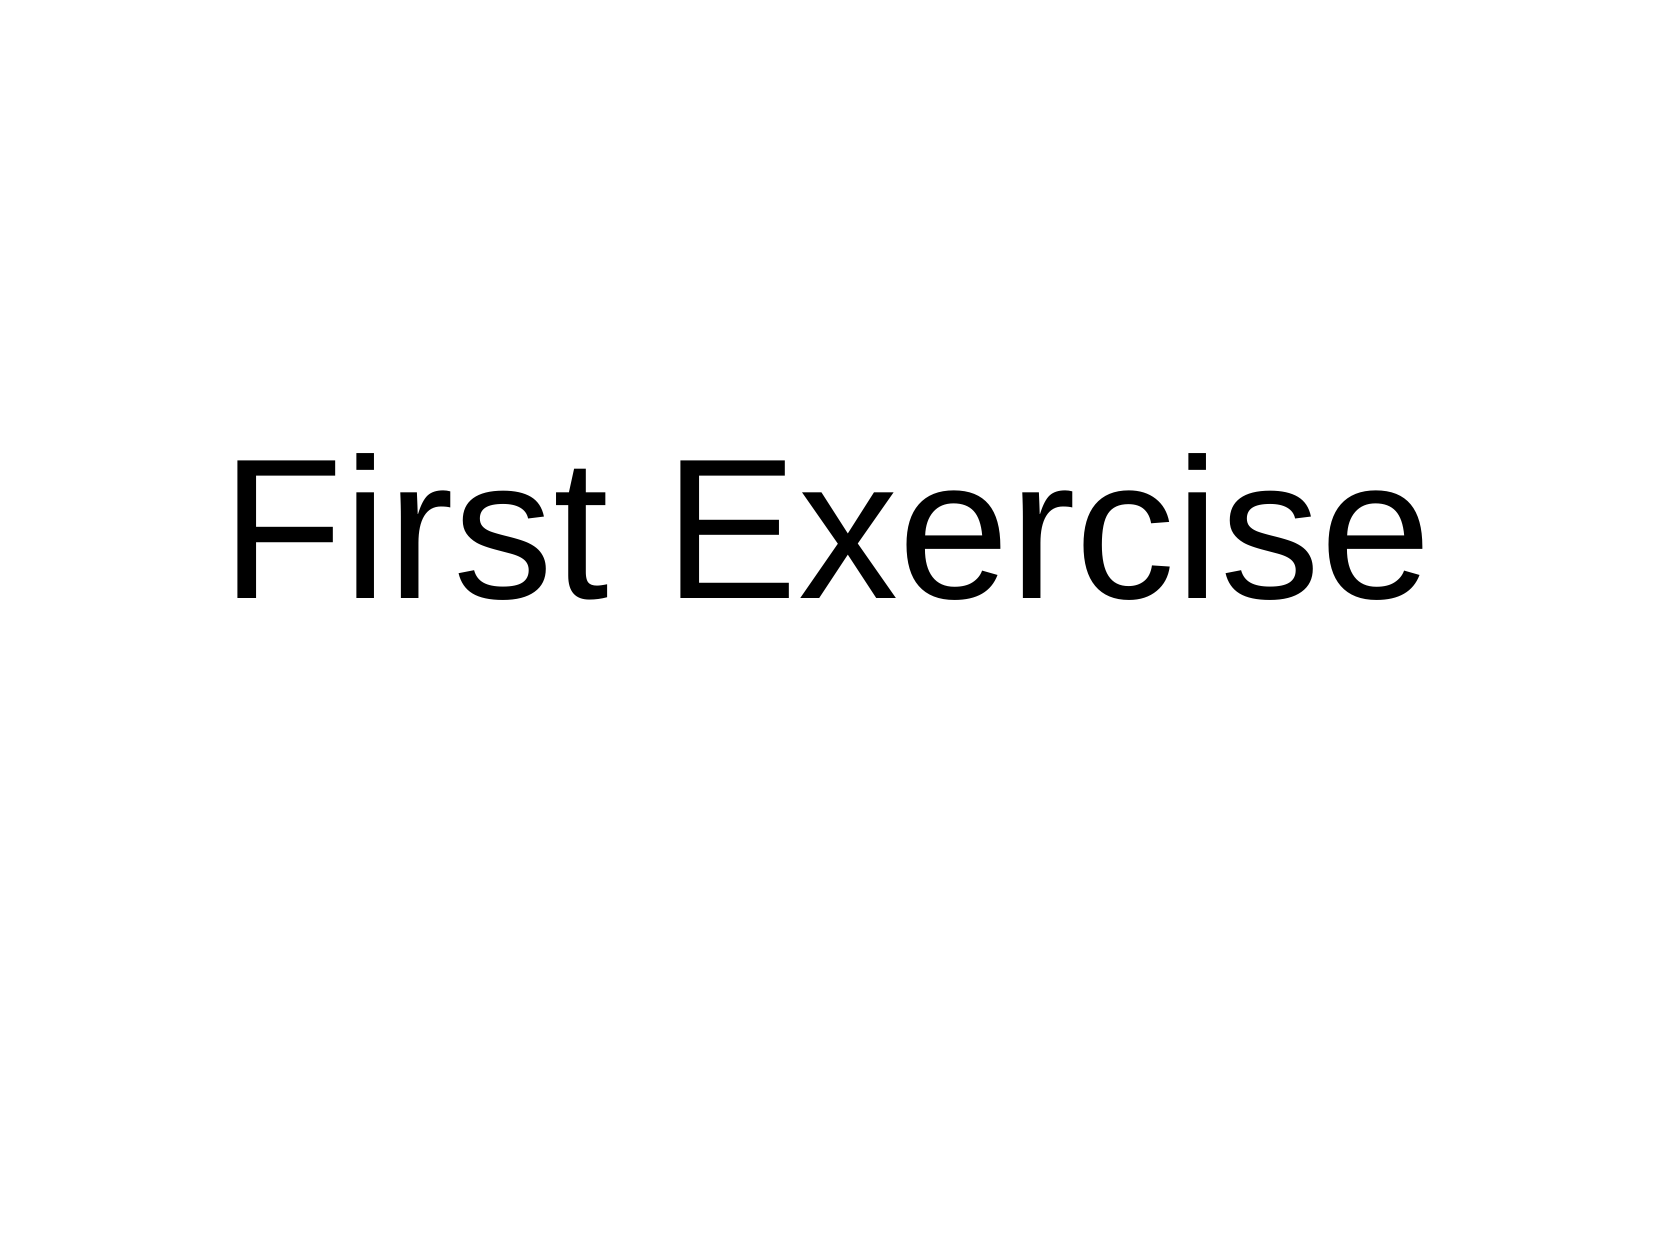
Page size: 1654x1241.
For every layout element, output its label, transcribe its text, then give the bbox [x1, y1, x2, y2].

subtitle First Exercise [82, 49, 1571, 1010]
